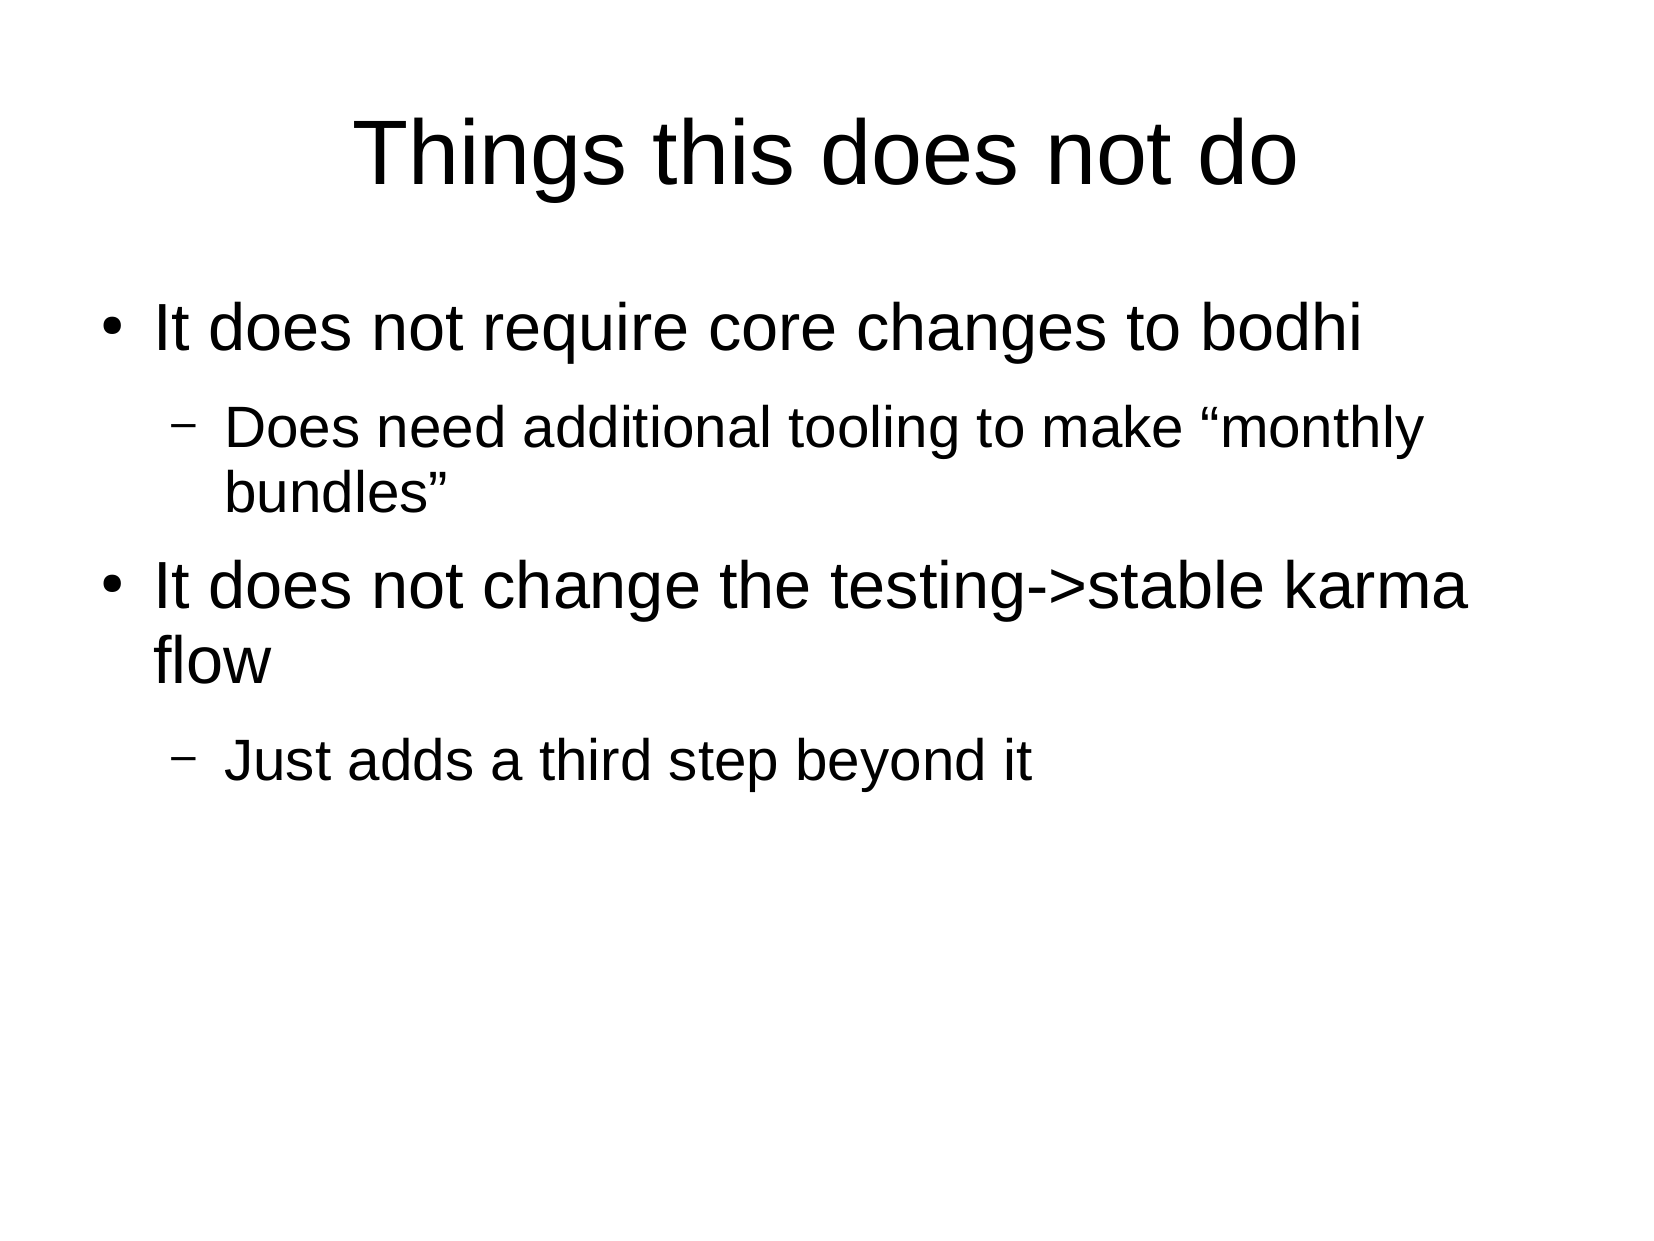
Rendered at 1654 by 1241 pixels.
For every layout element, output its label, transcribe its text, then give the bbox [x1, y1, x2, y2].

title Things this does not do [82, 49, 1571, 257]
list It does not require core changes to bodhi Does need additional tooling to make “monthly bundles” It does not change the testing->stable karma flow Just adds a third step beyond it [82, 290, 1571, 1010]
